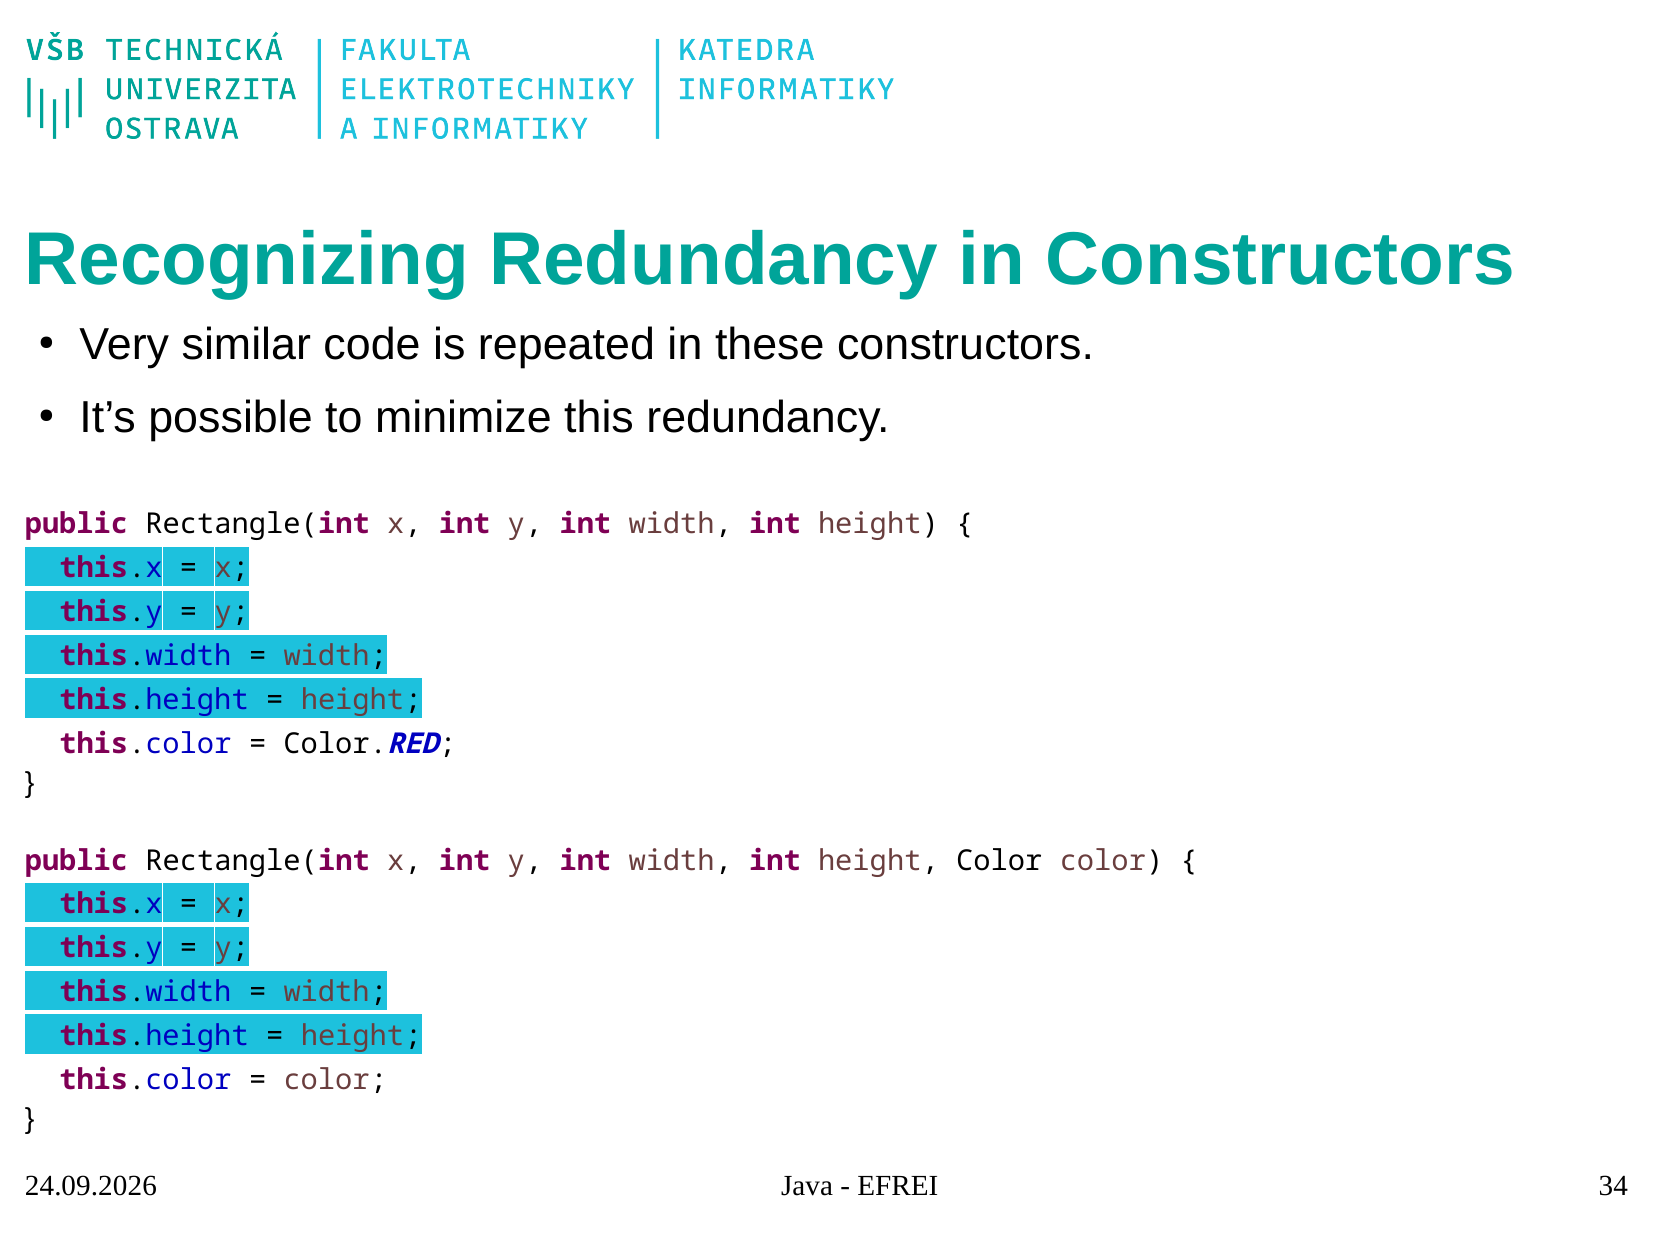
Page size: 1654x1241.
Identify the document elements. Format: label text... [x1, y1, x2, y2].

list Very similar code is repeated in these constructors. It’s possible to minimize this redundancy. public Rectangle(int x, int y, int width, int height) { this.x = x; this.y = y; this.width = width; this.height = height; this.color = Color.RED; } public Rectangle(int x, int y, int width, int height, Color color) { this.x = x; this.y = y; this.width = width; this.height = height; this.color = color; } [24, 318, 1629, 1146]
picture [26, 31, 894, 139]
title Recognizing Redundancy in Constructors [24, 169, 1629, 300]
